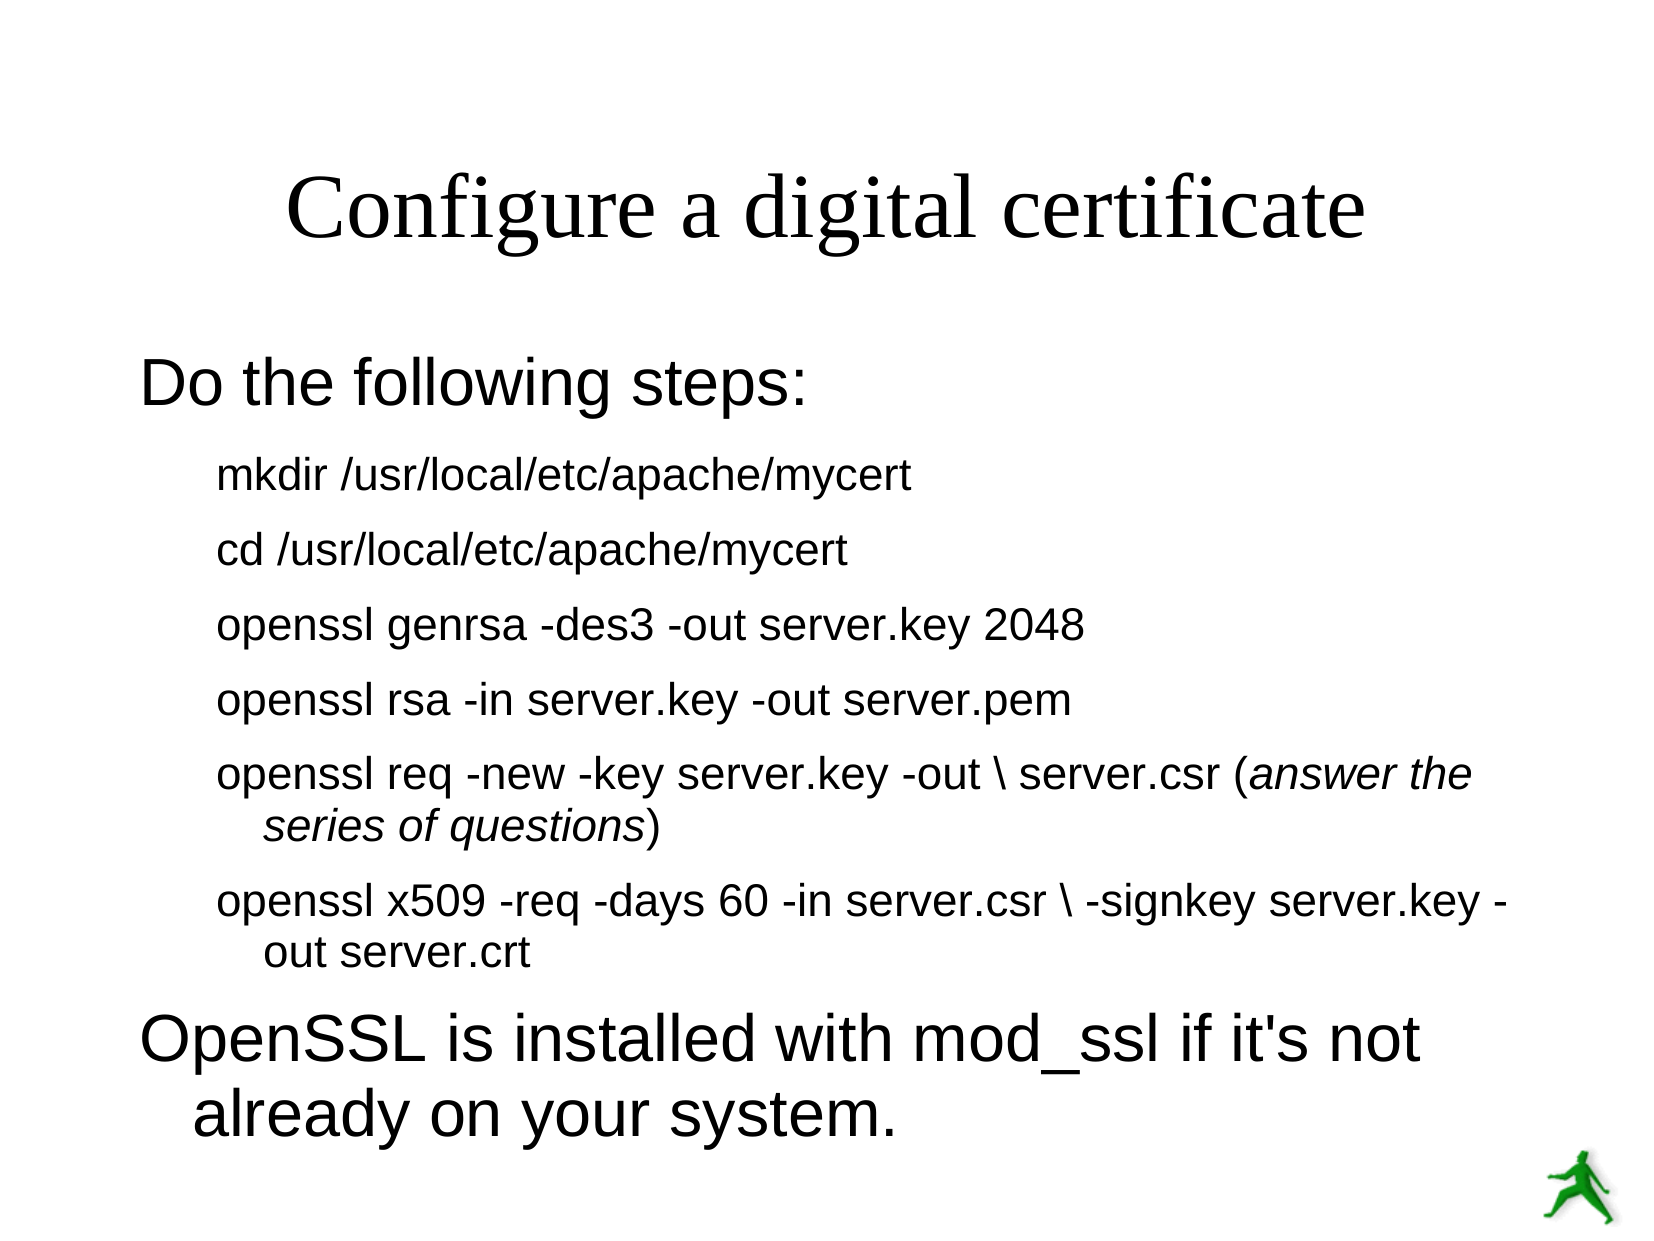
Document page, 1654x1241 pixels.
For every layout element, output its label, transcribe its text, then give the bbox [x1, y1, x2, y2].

title Configure a digital certificate [121, 102, 1534, 311]
picture [1541, 1135, 1634, 1227]
list Do the following steps: mkdir /usr/local/etc/apache/mycert cd /usr/local/etc/apache/mycert openssl genrsa -des3 -out server.key 2048 openssl rsa -in server.key -out server.pem openssl req -new -key server.key -out \ server.csr (answer the series of questions) openssl x509 -req -days 60 -in server.csr \ -signkey server.key -out server.crt OpenSSL is installed with mod_ssl if it's not already on your system. [121, 344, 1534, 1210]
